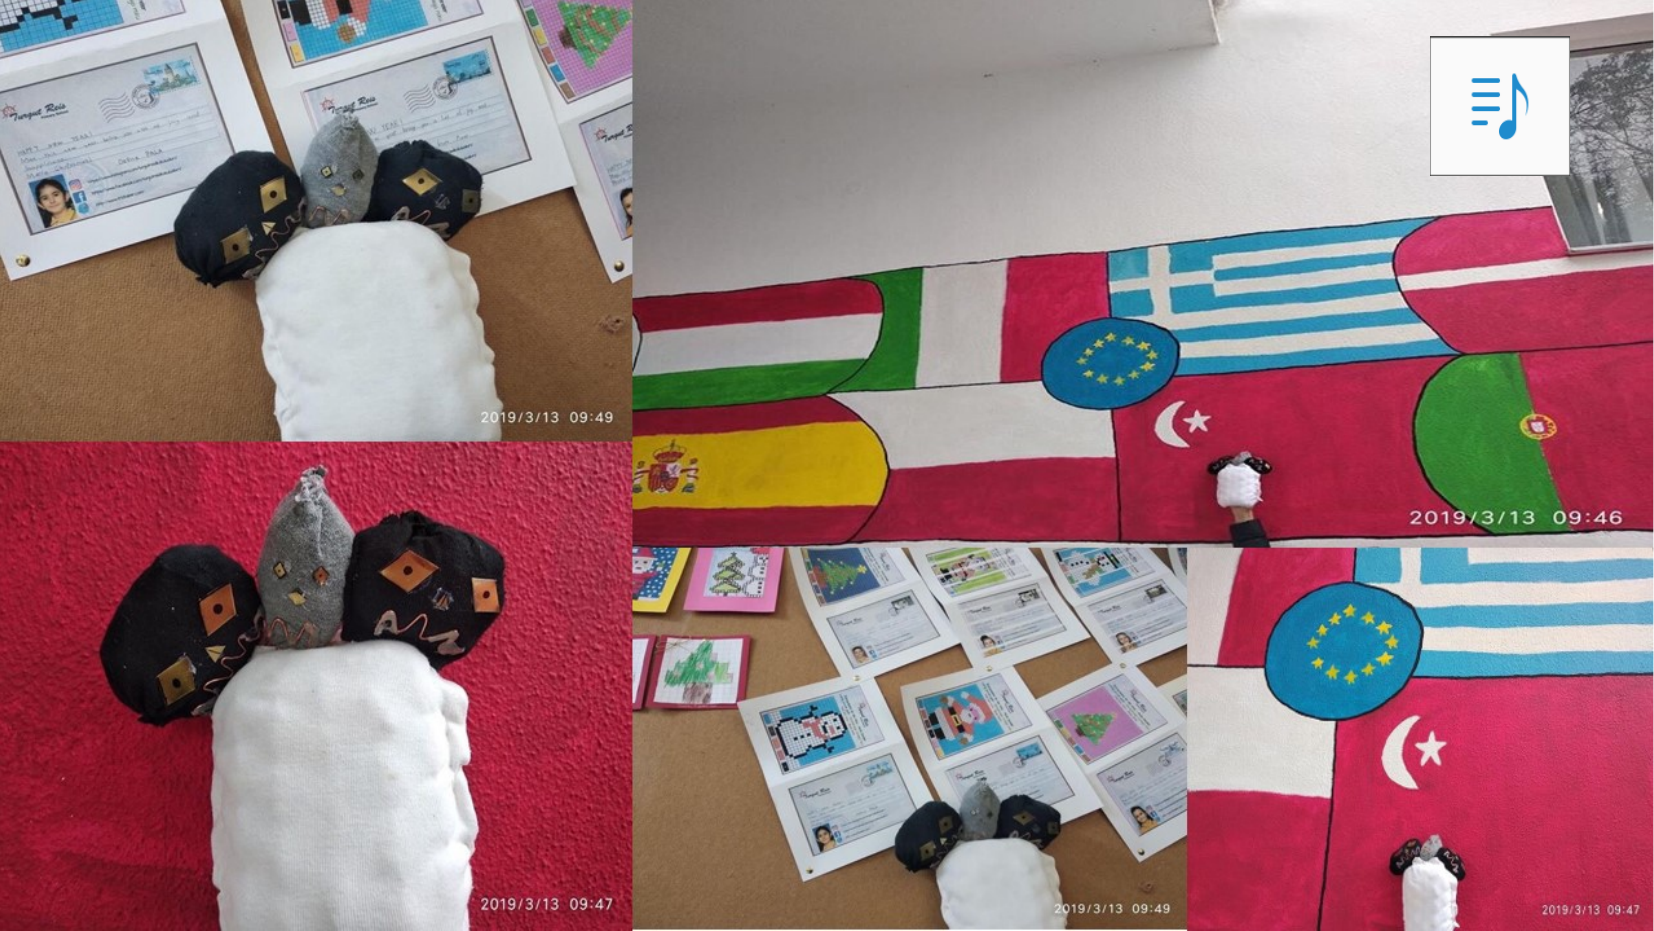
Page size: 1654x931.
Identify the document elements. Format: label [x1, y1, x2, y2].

text_box [1429, 35, 1571, 178]
picture [0, 0, 1654, 931]
